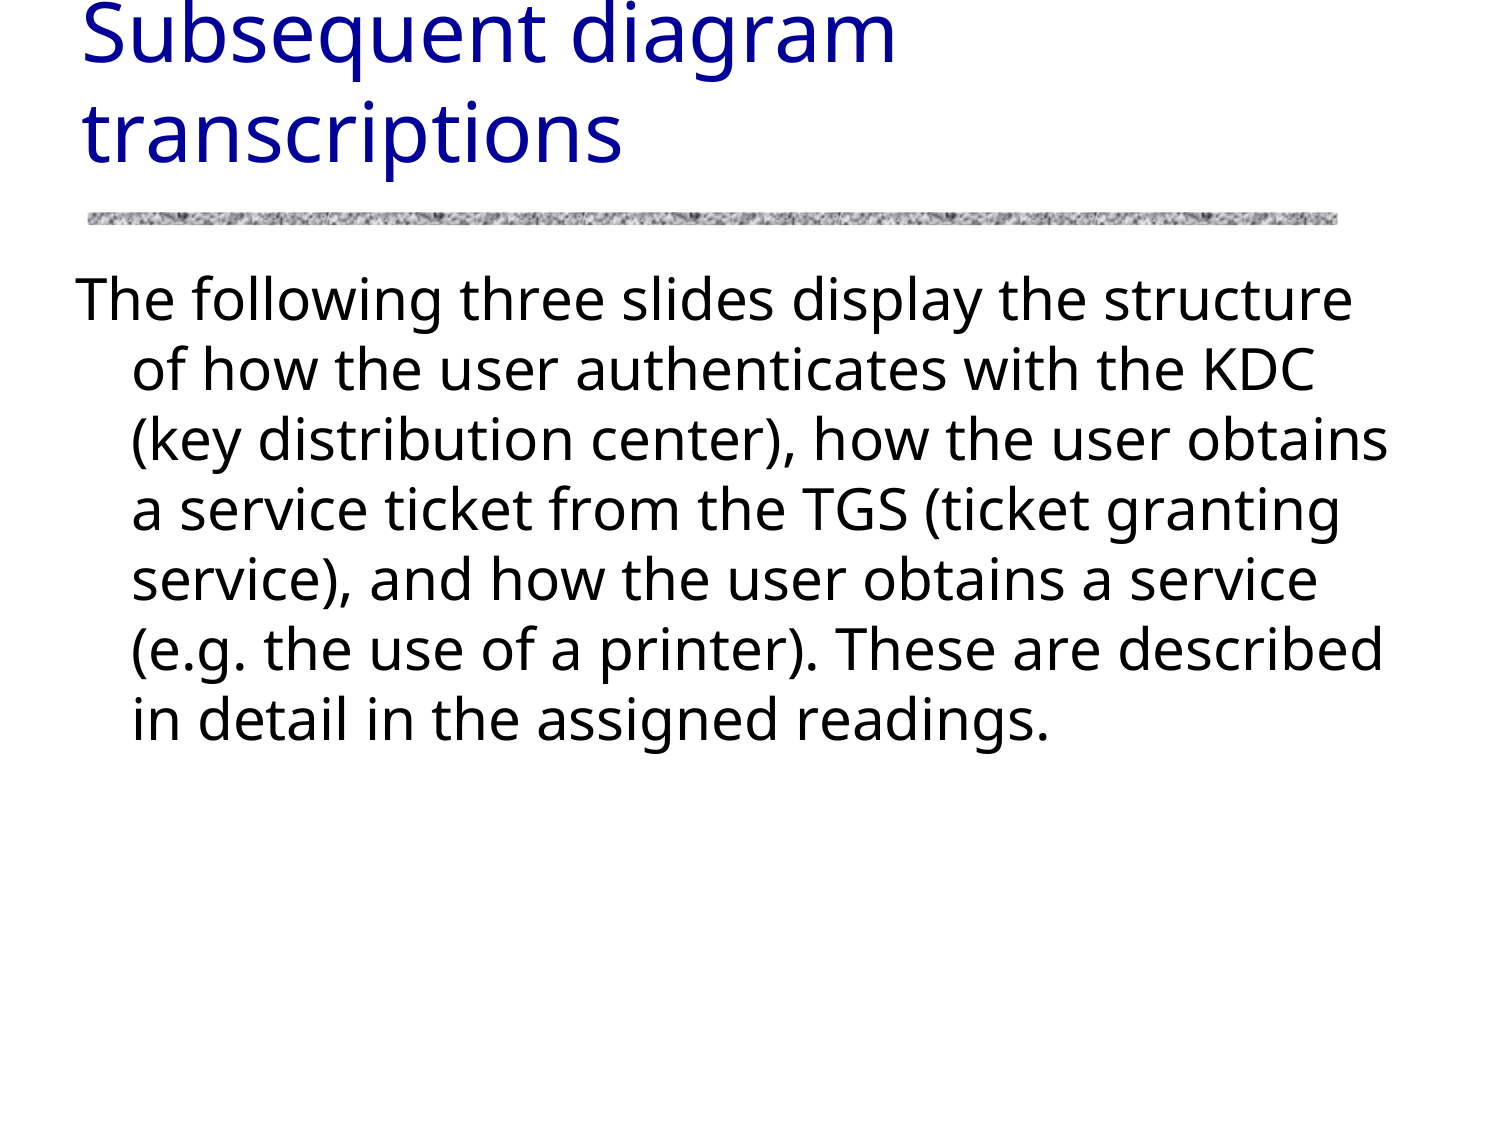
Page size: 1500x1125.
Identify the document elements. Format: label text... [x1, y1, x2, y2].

picture [87, 212, 1338, 226]
subtitle The following three slides display the structure of how the user authenticates with the KDC (key distribution center), how the user obtains a service ticket from the TGS (ticket granting service), and how the user obtains a service (e.g. the use of a printer). These are described in detail in the assigned readings. [75, 262, 1417, 994]
title Subsequent diagram transcriptions [66, 37, 1342, 188]
